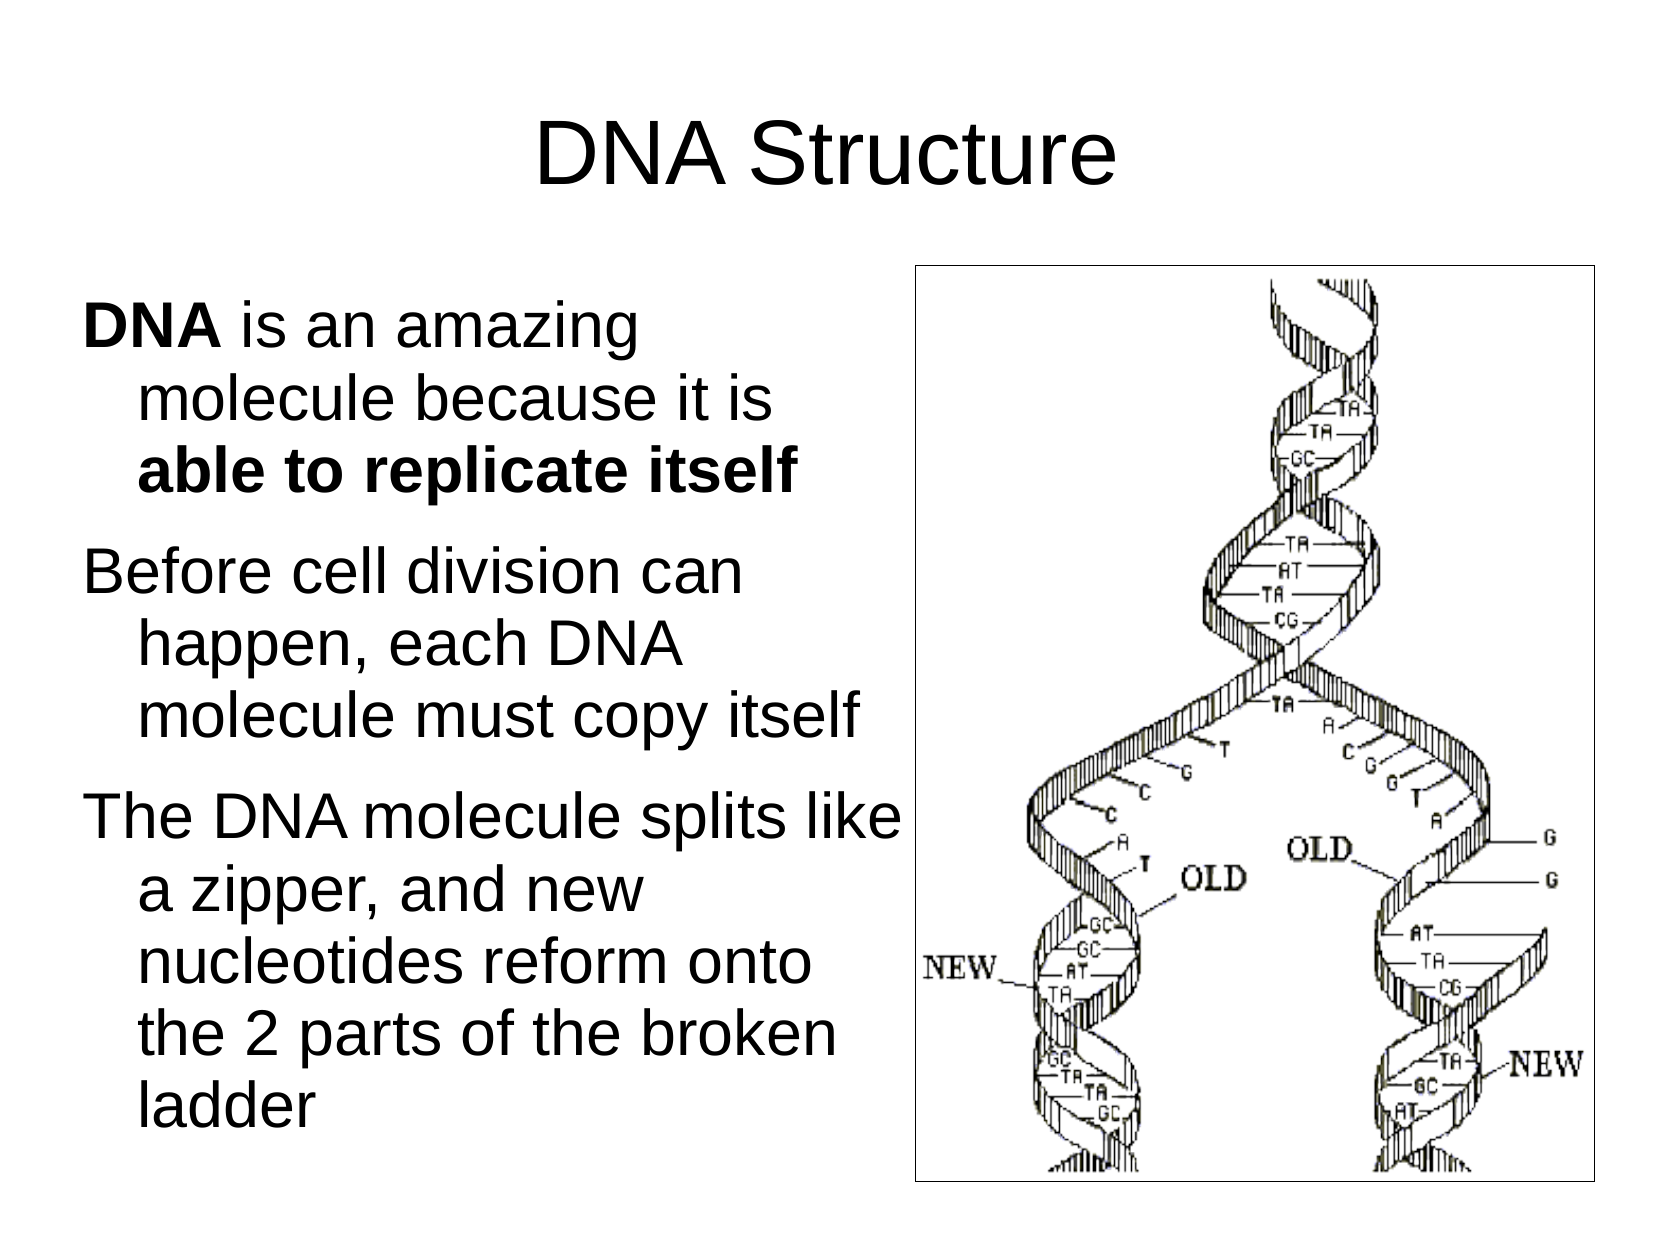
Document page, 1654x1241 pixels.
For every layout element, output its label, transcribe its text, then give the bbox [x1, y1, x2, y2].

list DNA is an amazing molecule because it is able to replicate itself Before cell division can happen, each DNA molecule must copy itself The DNA molecule splits like a zipper, and new nucleotides reform onto the 2 parts of the broken ladder [82, 289, 915, 1146]
picture [917, 265, 1595, 1182]
title DNA Structure [82, 49, 1571, 257]
